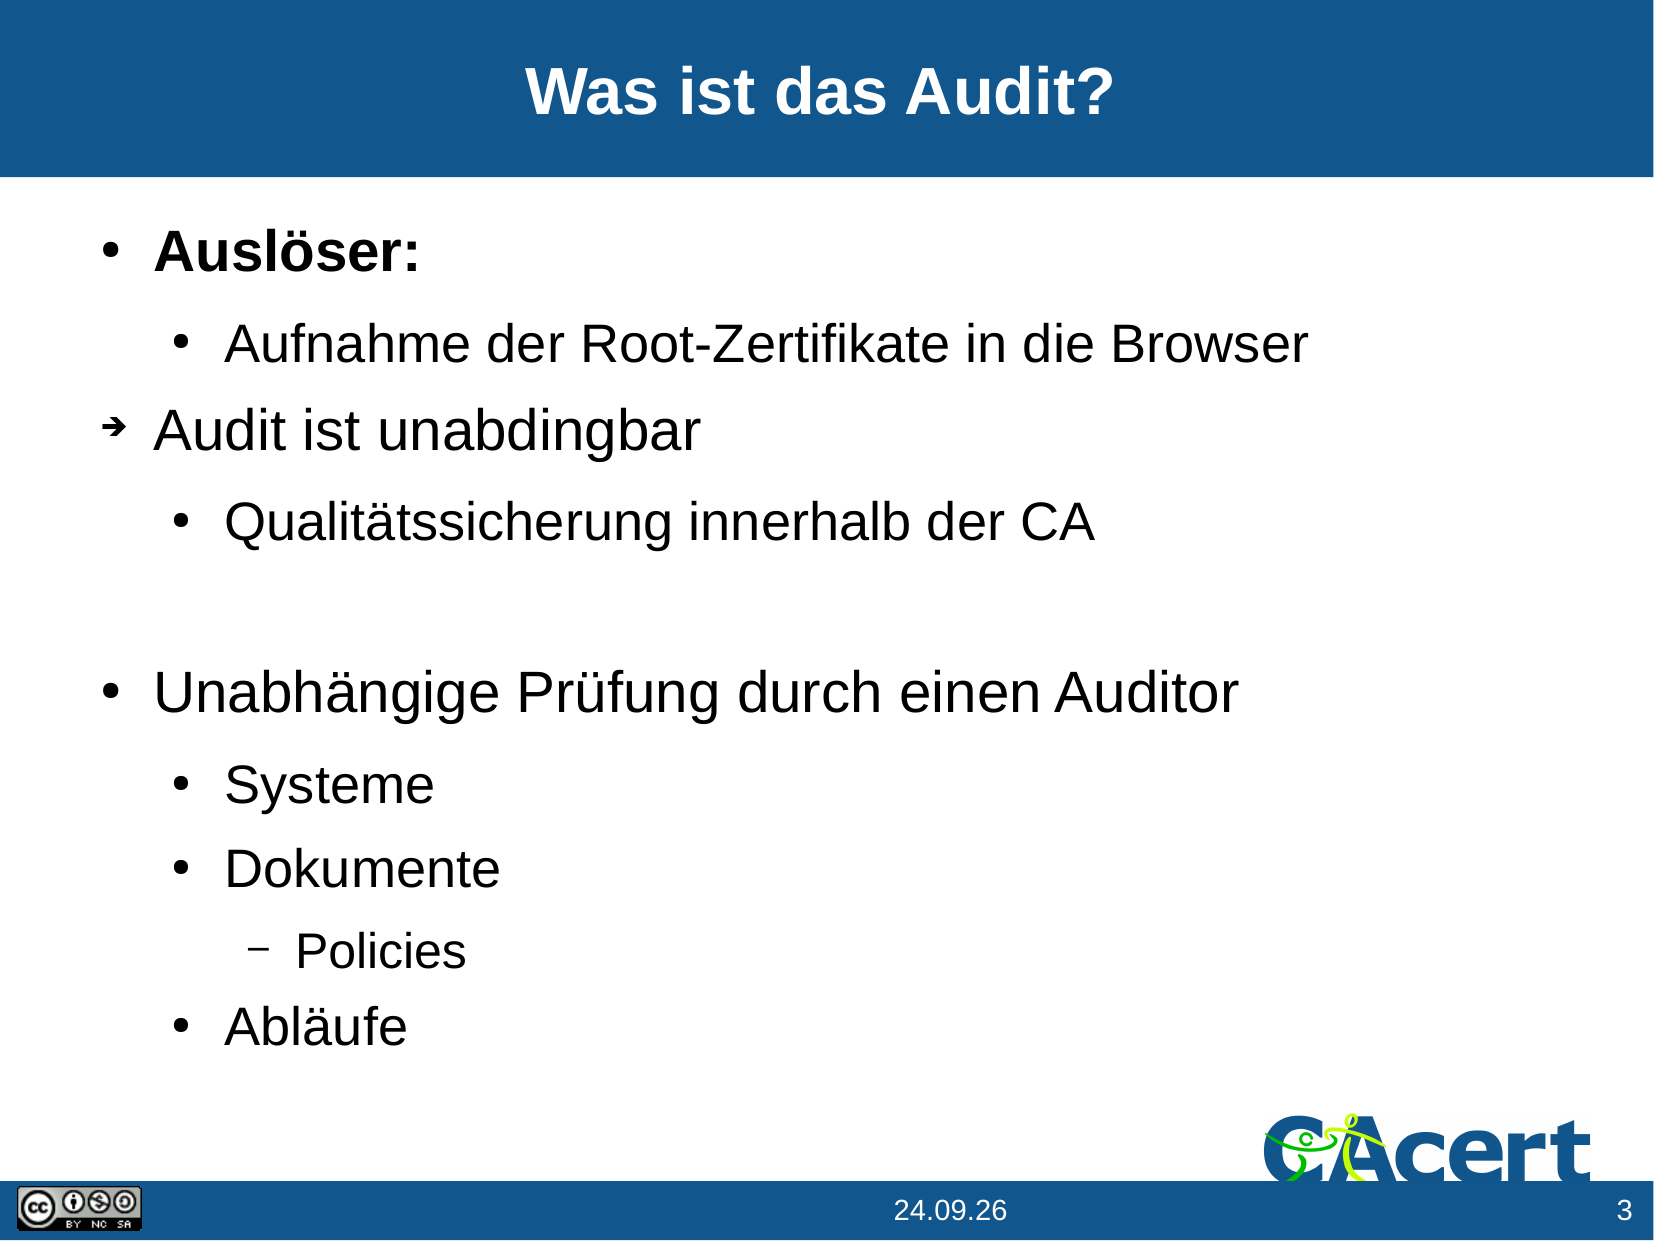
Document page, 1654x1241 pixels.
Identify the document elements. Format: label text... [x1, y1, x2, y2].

picture [17, 1186, 142, 1231]
picture [1263, 1112, 1591, 1181]
title Was ist das Audit? [76, 17, 1565, 166]
list Auslöser: Aufnahme der Root-Zertifikate in die Browser Audit ist unabdingbar Qualitätssicherung innerhalb der CA Unabhängige Prüfung durch einen Auditor Systeme Dokumente Policies Abläufe [82, 218, 1571, 1077]
